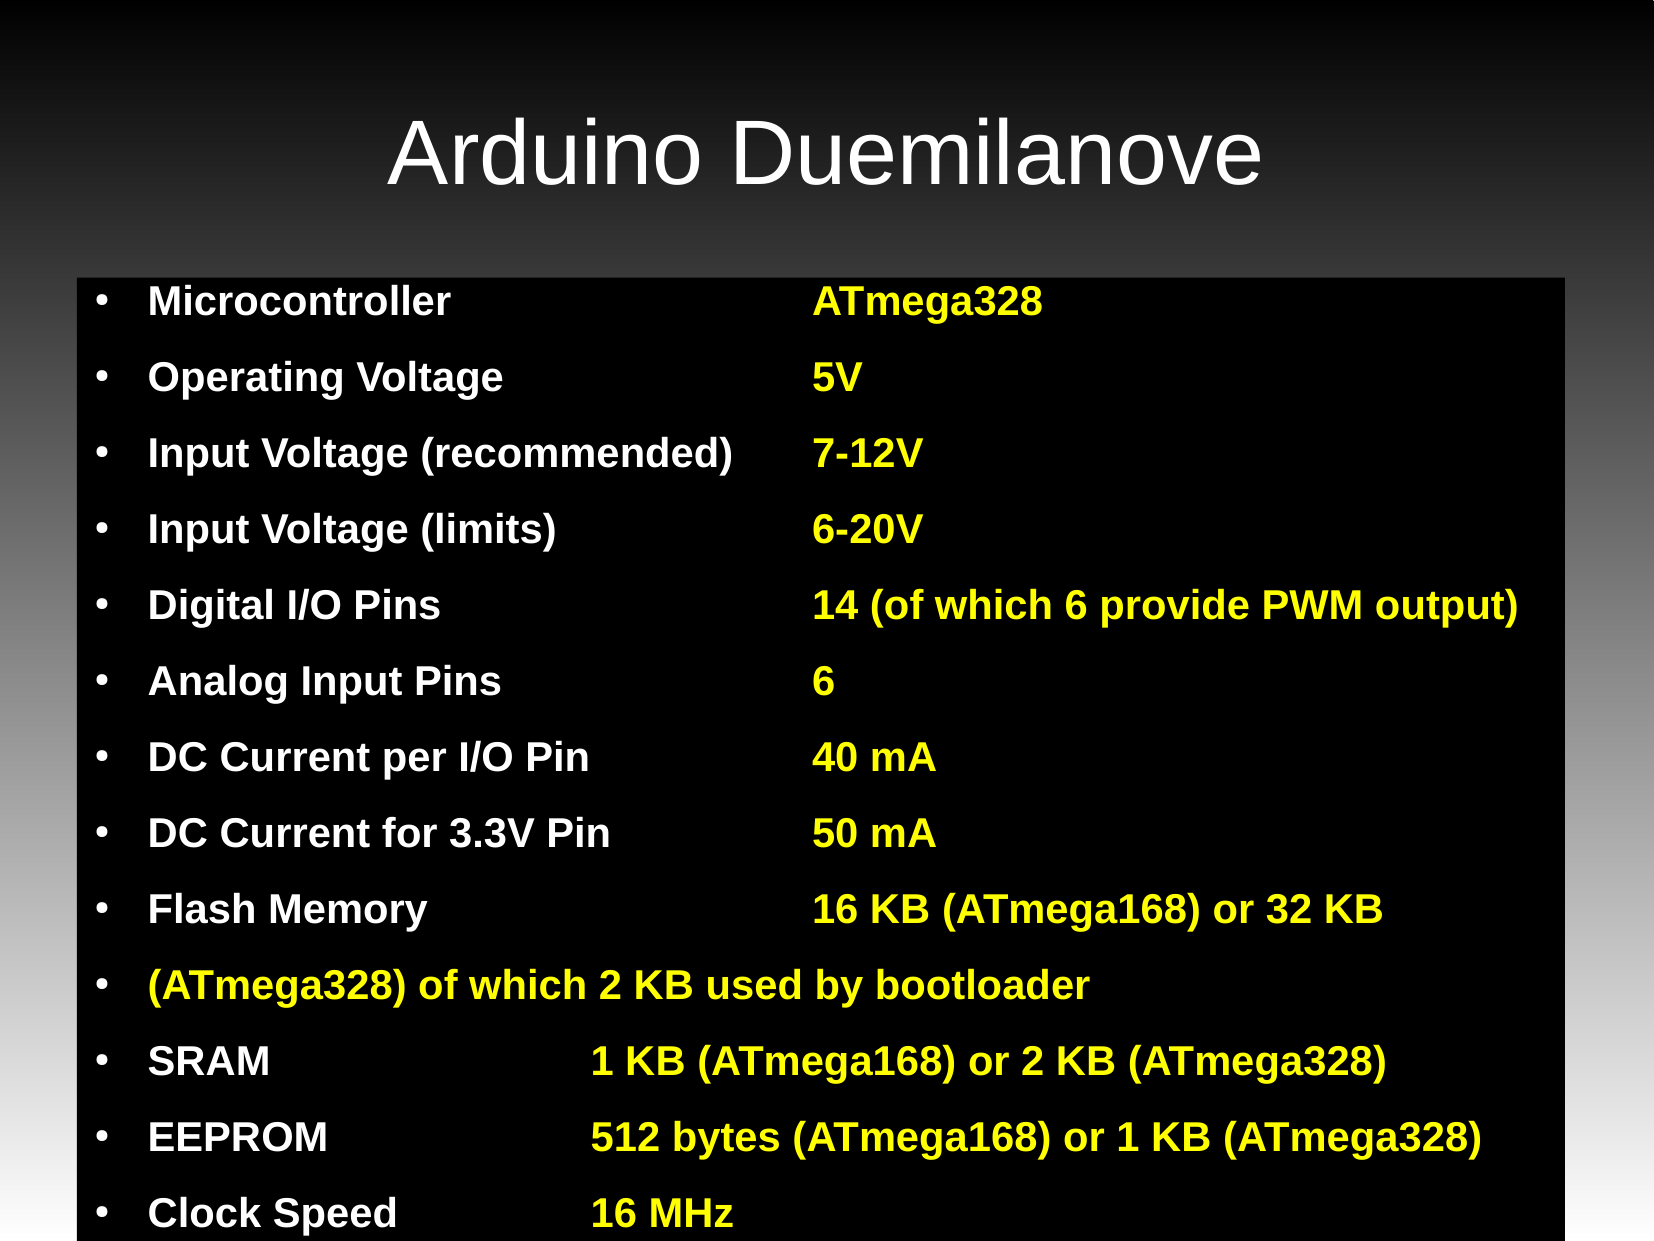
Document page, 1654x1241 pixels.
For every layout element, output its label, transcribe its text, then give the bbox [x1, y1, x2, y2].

list Microcontroller ATmega328 Operating Voltage 5V Input Voltage (recommended) 7-12V Input Voltage (limits) 6-20V Digital I/O Pins 14 (of which 6 provide PWM output) Analog Input Pins 6 DC Current per I/O Pin 40 mA DC Current for 3.3V Pin 50 mA Flash Memory 16 KB (ATmega168) or 32 KB (ATmega328) of which 2 KB used by bootloader SRAM 1 KB (ATmega168) or 2 KB (ATmega328) EEPROM 512 bytes (ATmega168) or 1 KB (ATmega328) Clock Speed 16 MHz [76, 277, 1565, 1241]
title Arduino Duemilanove [82, 56, 1571, 250]
